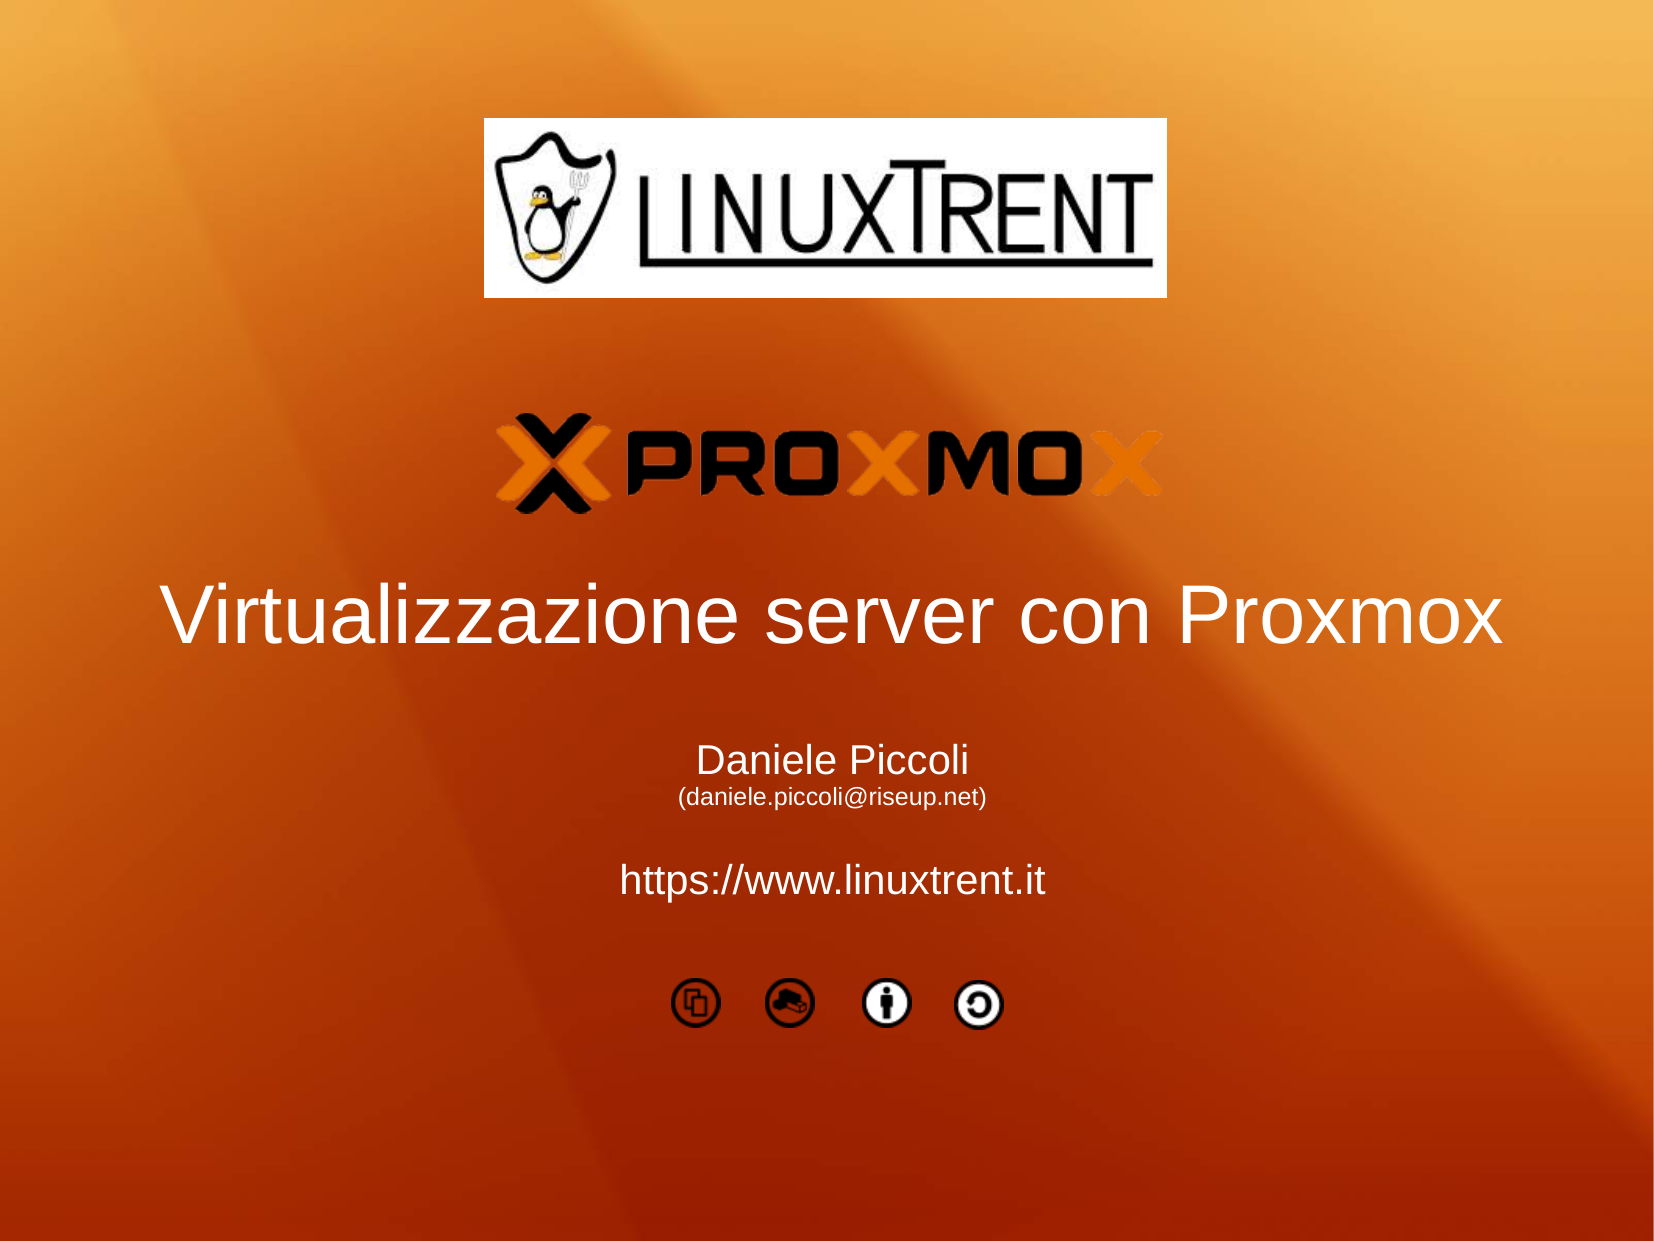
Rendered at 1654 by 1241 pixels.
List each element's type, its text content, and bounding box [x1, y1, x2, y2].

picture [0, 0, 1654, 1241]
subtitle Virtualizzazione server con Proxmox Daniele Piccoli (daniele.piccoli@riseup.net) https://www.linuxtrent.it [82, 448, 1583, 1099]
